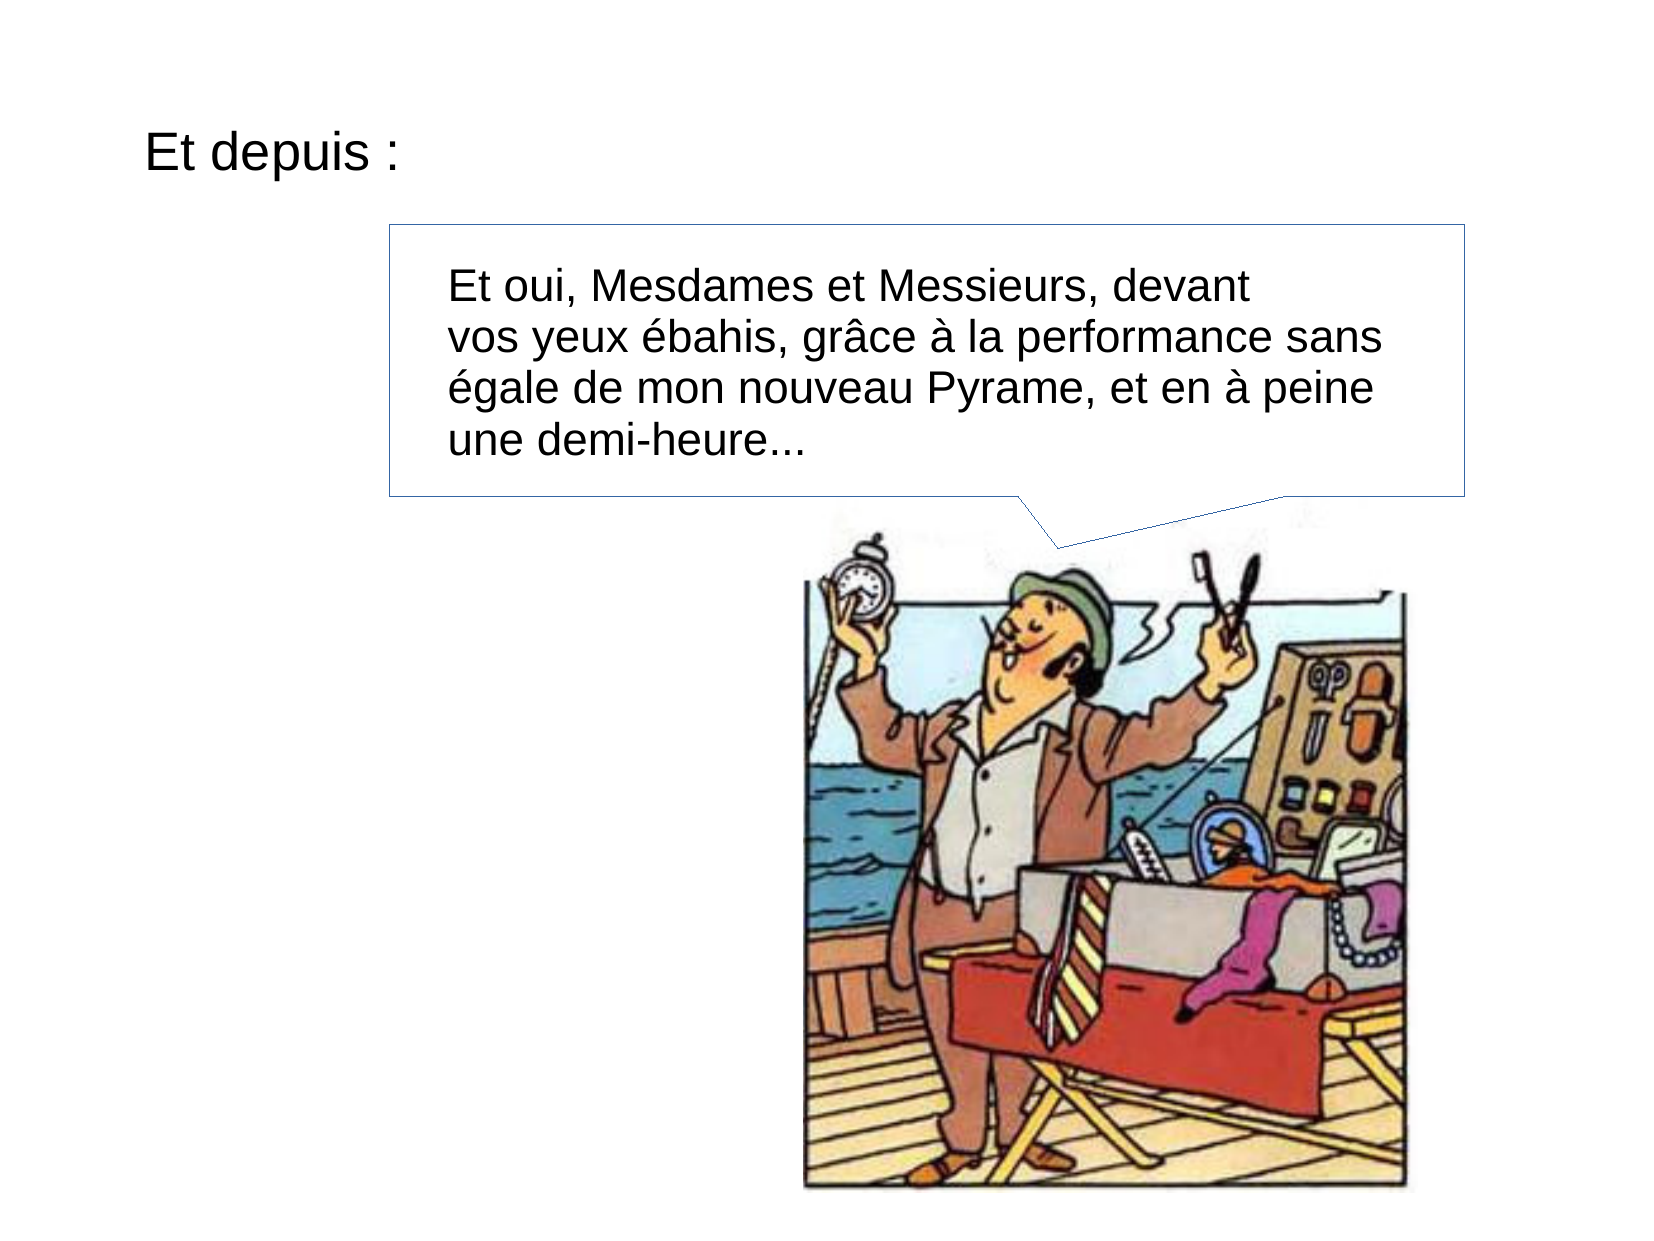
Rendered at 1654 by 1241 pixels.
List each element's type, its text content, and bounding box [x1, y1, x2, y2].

text_box [389, 224, 1465, 549]
text_box Et oui, Mesdames et Messieurs, devant vos yeux ébahis, grâce à la performance sans égale de mon nouveau Pyrame, et en à peine une demi-heure... [432, 252, 1412, 473]
picture [803, 497, 1418, 1193]
text_box Et depuis : [129, 113, 432, 189]
